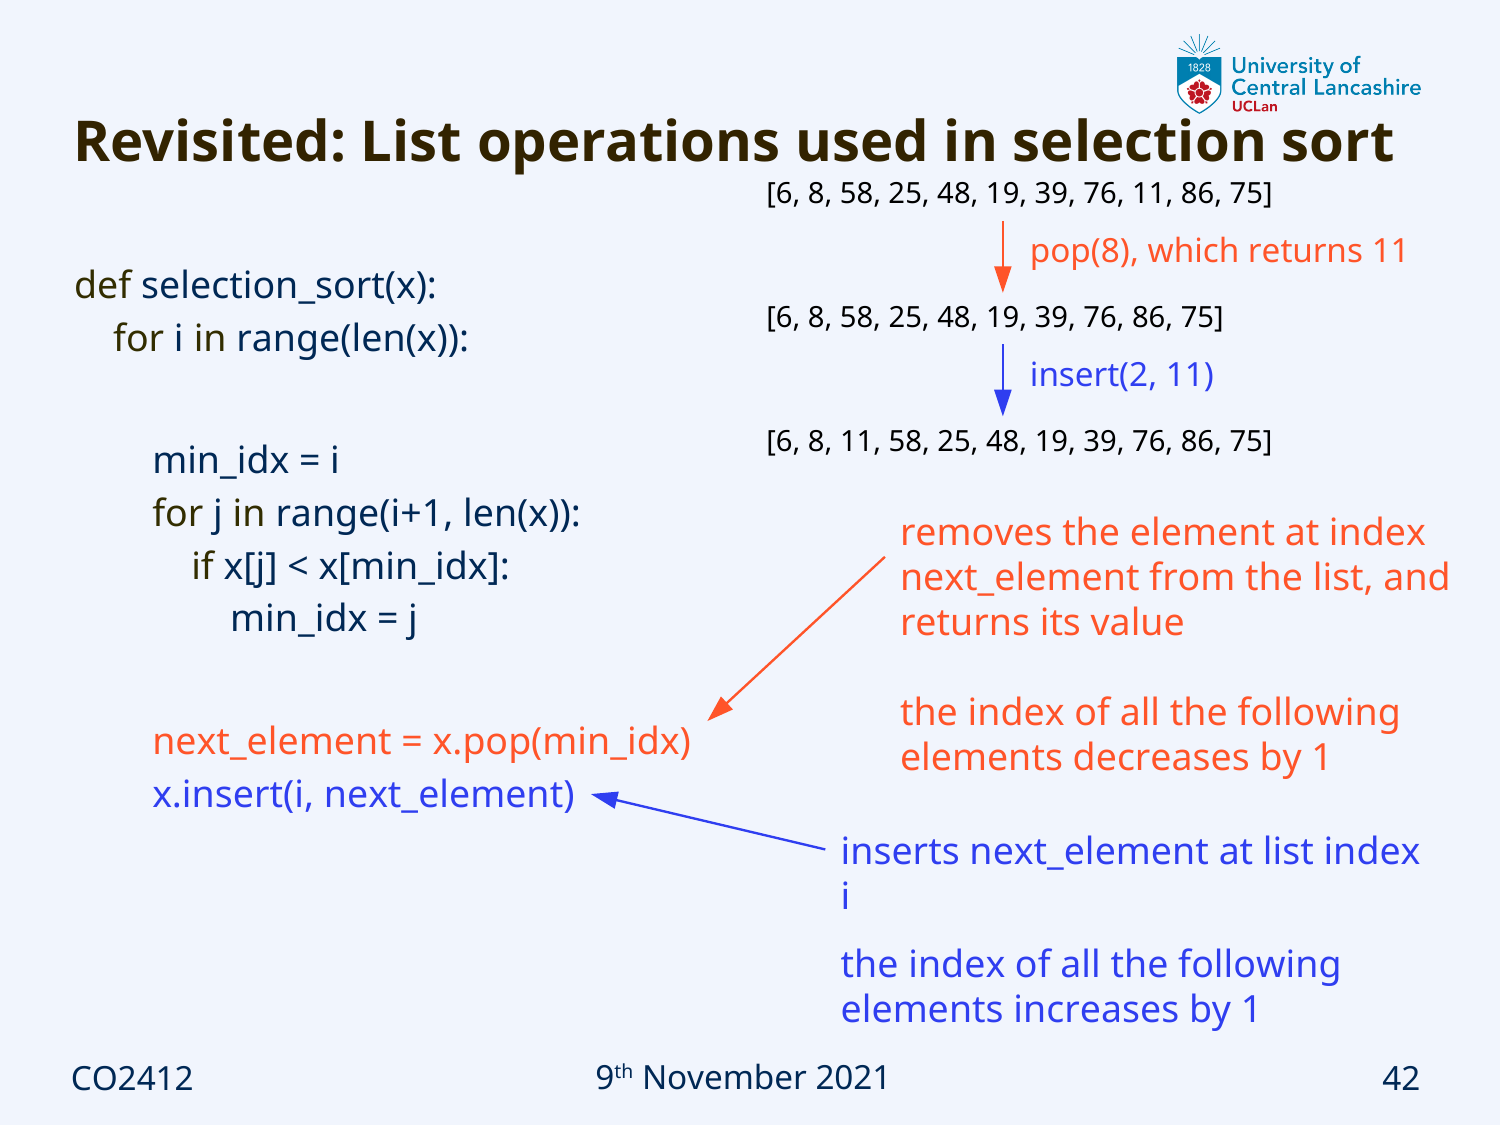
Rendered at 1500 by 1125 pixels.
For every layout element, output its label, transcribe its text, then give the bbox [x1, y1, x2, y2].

text_box [6, 8, 11, 58, 25, 48, 19, 39, 76, 86, 75] [751, 415, 1300, 466]
text_box insert(2, 11) [1015, 345, 1474, 401]
title Revisited: List operations used in selection sort [58, 93, 1475, 186]
text_box removes the element at index next_element from the list, and returns its value the index of all the following elements decreases by 1 [885, 500, 1500, 786]
picture [1177, 34, 1421, 93]
text_box pop(8), which returns 11 [1015, 221, 1474, 277]
text_box [6, 8, 58, 25, 48, 19, 39, 76, 11, 86, 75] [751, 167, 1300, 218]
text_box [6, 8, 58, 25, 48, 19, 39, 76, 86, 75] [751, 291, 1300, 342]
text_box def selection_sort(x): for i in range(len(x)): min_idx = i for j in range(i+1, len(x)): if x[j] < x[min_idx]: min_idx = j next_element = x.pop(min_idx) x.insert(i, next_element) [59, 246, 776, 858]
text_box inserts next_element at list index i the index of all the following elements increases by 1 [825, 820, 1444, 993]
